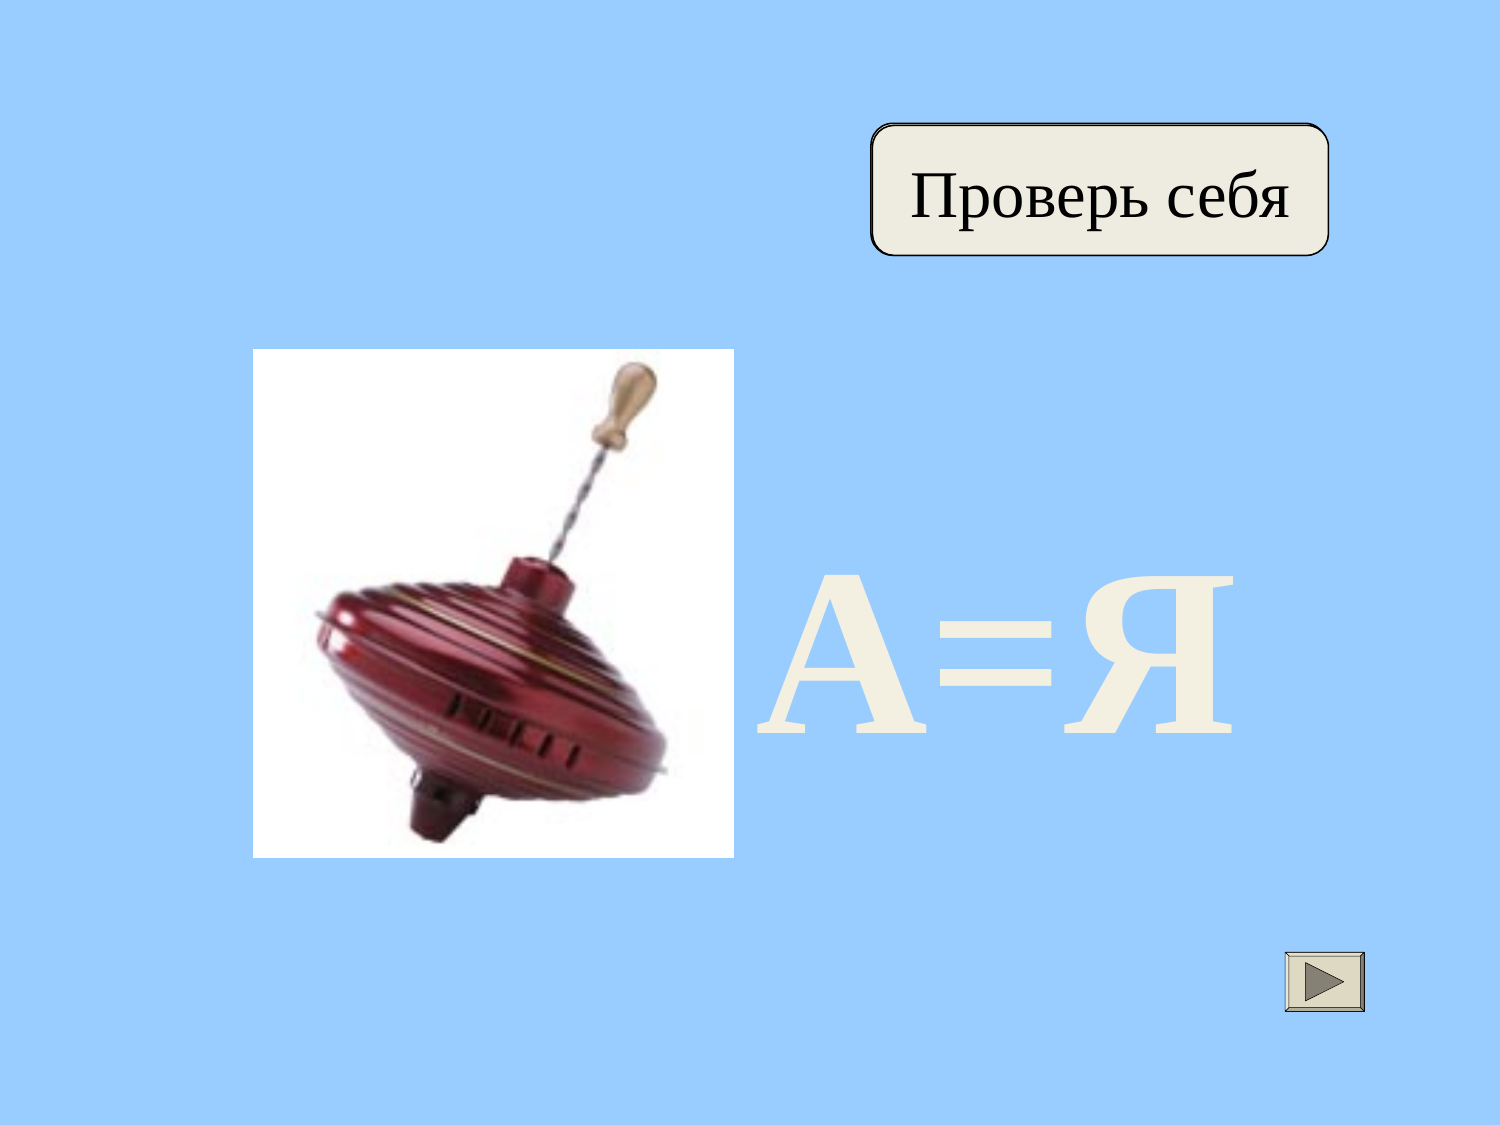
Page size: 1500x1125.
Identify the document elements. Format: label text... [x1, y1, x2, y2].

text_box [1286, 952, 1365, 1012]
picture [253, 349, 734, 858]
text_box Проверь себя [880, 139, 1329, 256]
text_box [870, 123, 1327, 254]
text_box А=Я [708, 486, 1286, 790]
